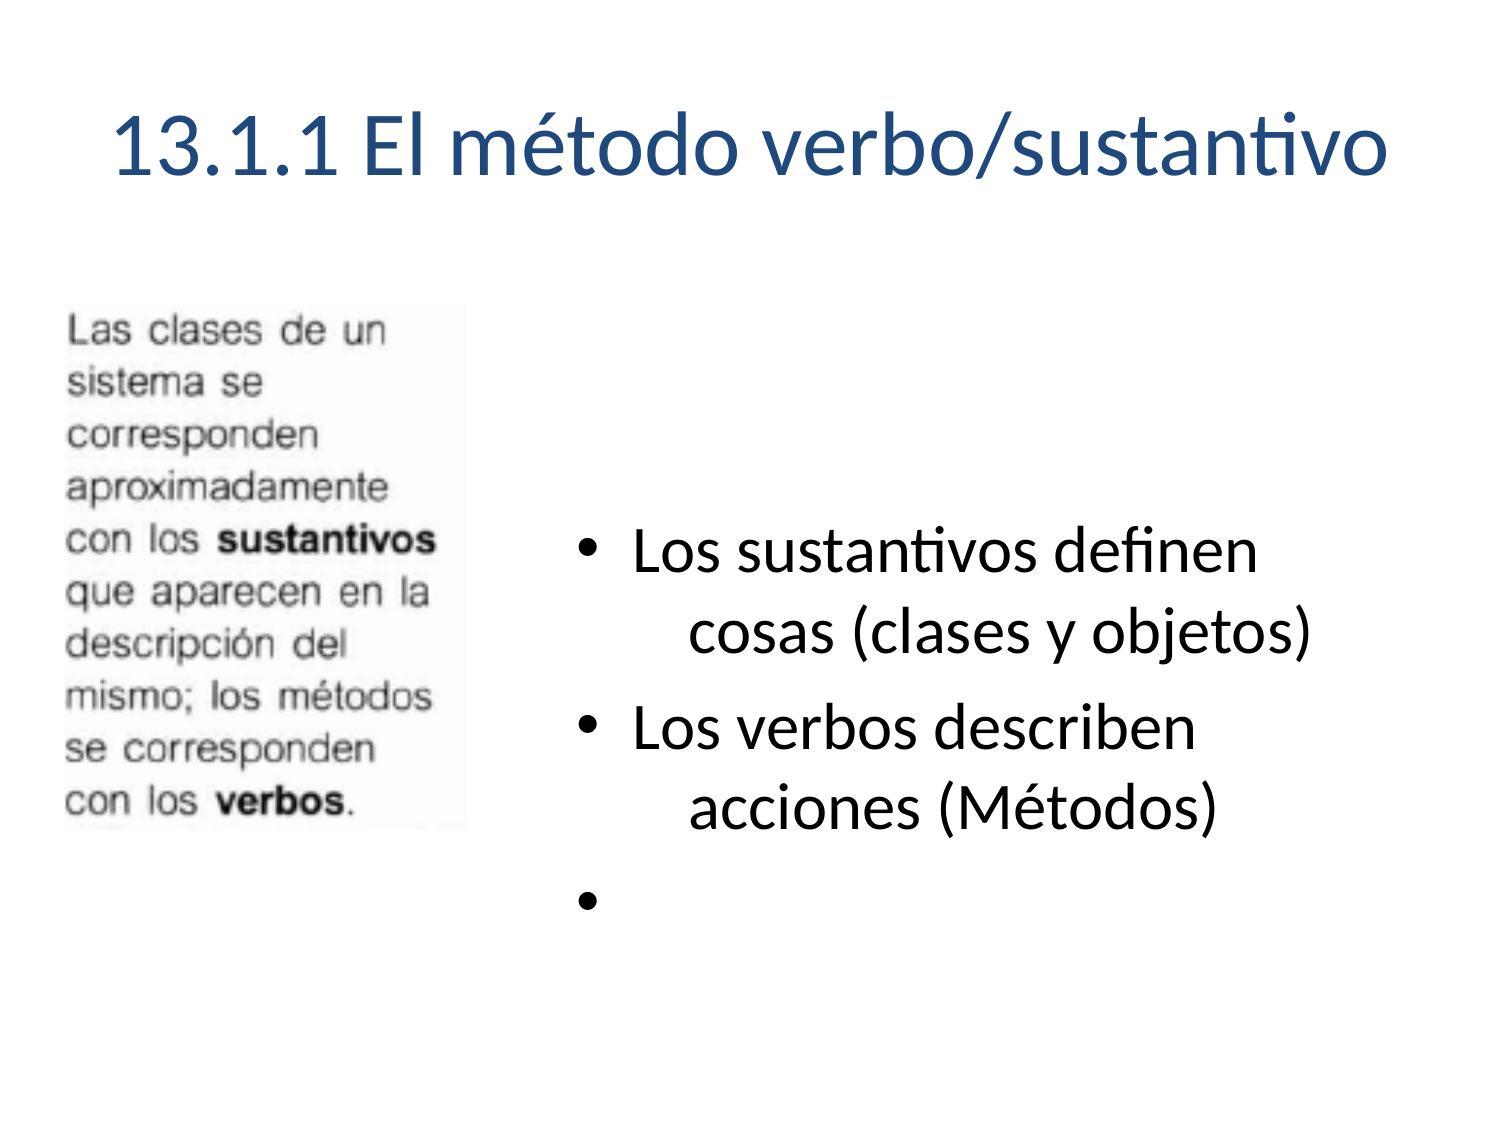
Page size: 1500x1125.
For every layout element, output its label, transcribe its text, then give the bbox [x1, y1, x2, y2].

title 13.1.1 El método verbo/sustantivo [75, 45, 1426, 233]
picture [64, 302, 467, 830]
list Los sustantivos definen cosas (clases y objetos) Los verbos describen acciones (Métodos) [561, 498, 1426, 894]
